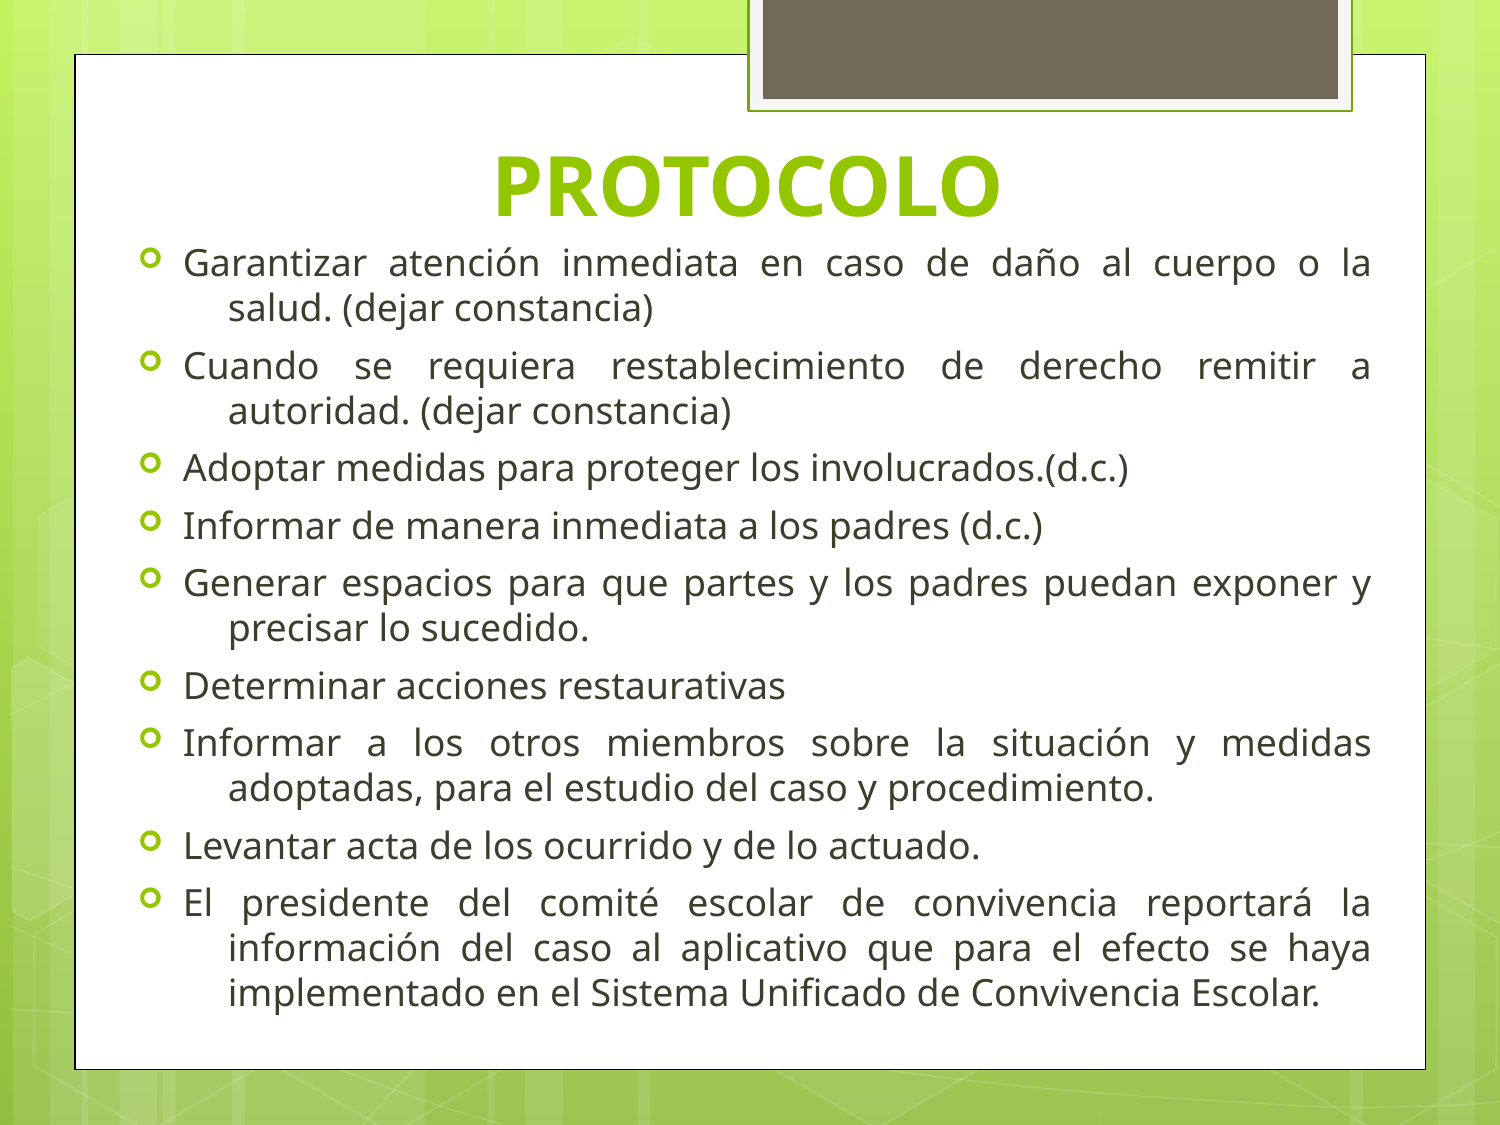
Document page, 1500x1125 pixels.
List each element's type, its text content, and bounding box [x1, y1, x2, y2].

title PROTOCOLO [171, 125, 1324, 213]
list Garantizar atención inmediata en caso de daño al cuerpo o la salud. (dejar constancia) Cuando se requiera restablecimiento de derecho remitir a autoridad. (dejar constancia) Adoptar medidas para proteger los involucrados.(d.c.) Informar de manera inmediata a los padres (d.c.) Generar espacios para que partes y los padres puedan exponer y precisar lo sucedido. Determinar acciones restaurativas Informar a los otros miembros sobre la situación y medidas adoptadas, para el estudio del caso y procedimiento. Levantar acta de los ocurrido y de lo actuado. El presidente del comité escolar de convivencia reportará la información del caso al aplicativo que para el efecto se haya implementado en el Sistema Unificado de Convivencia Escolar. [100, 231, 1388, 1047]
